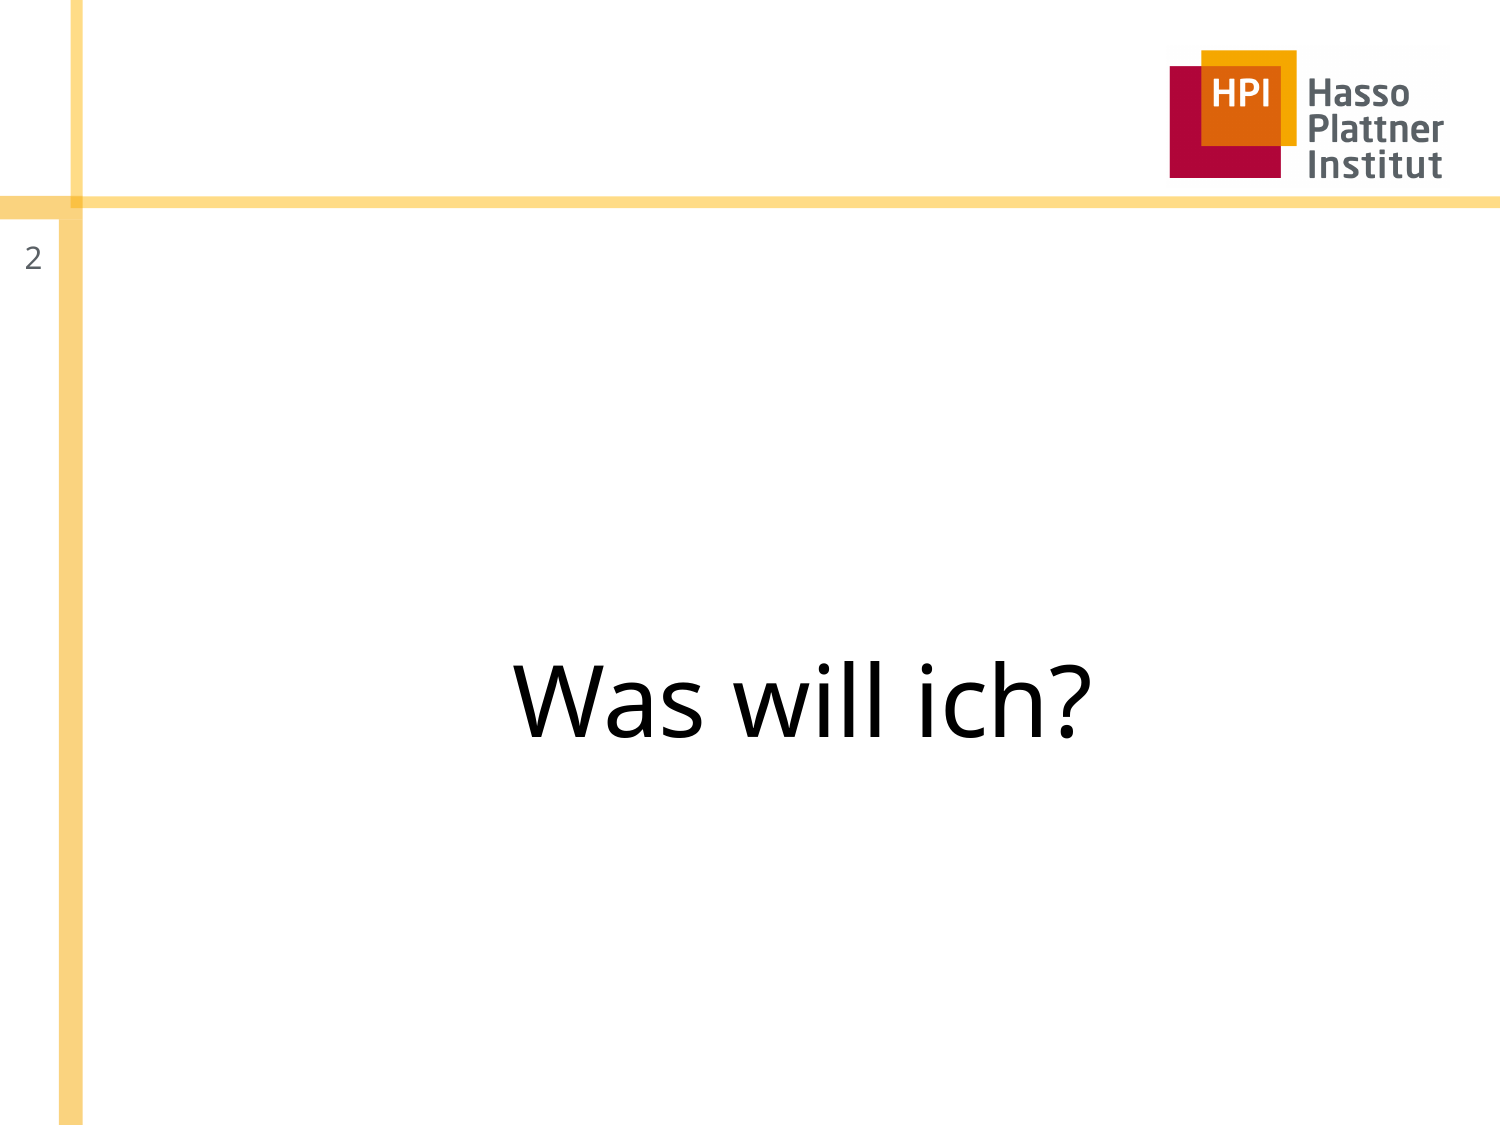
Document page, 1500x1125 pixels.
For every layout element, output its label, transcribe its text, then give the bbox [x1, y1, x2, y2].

subtitle Was will ich? [117, 326, 1459, 1071]
